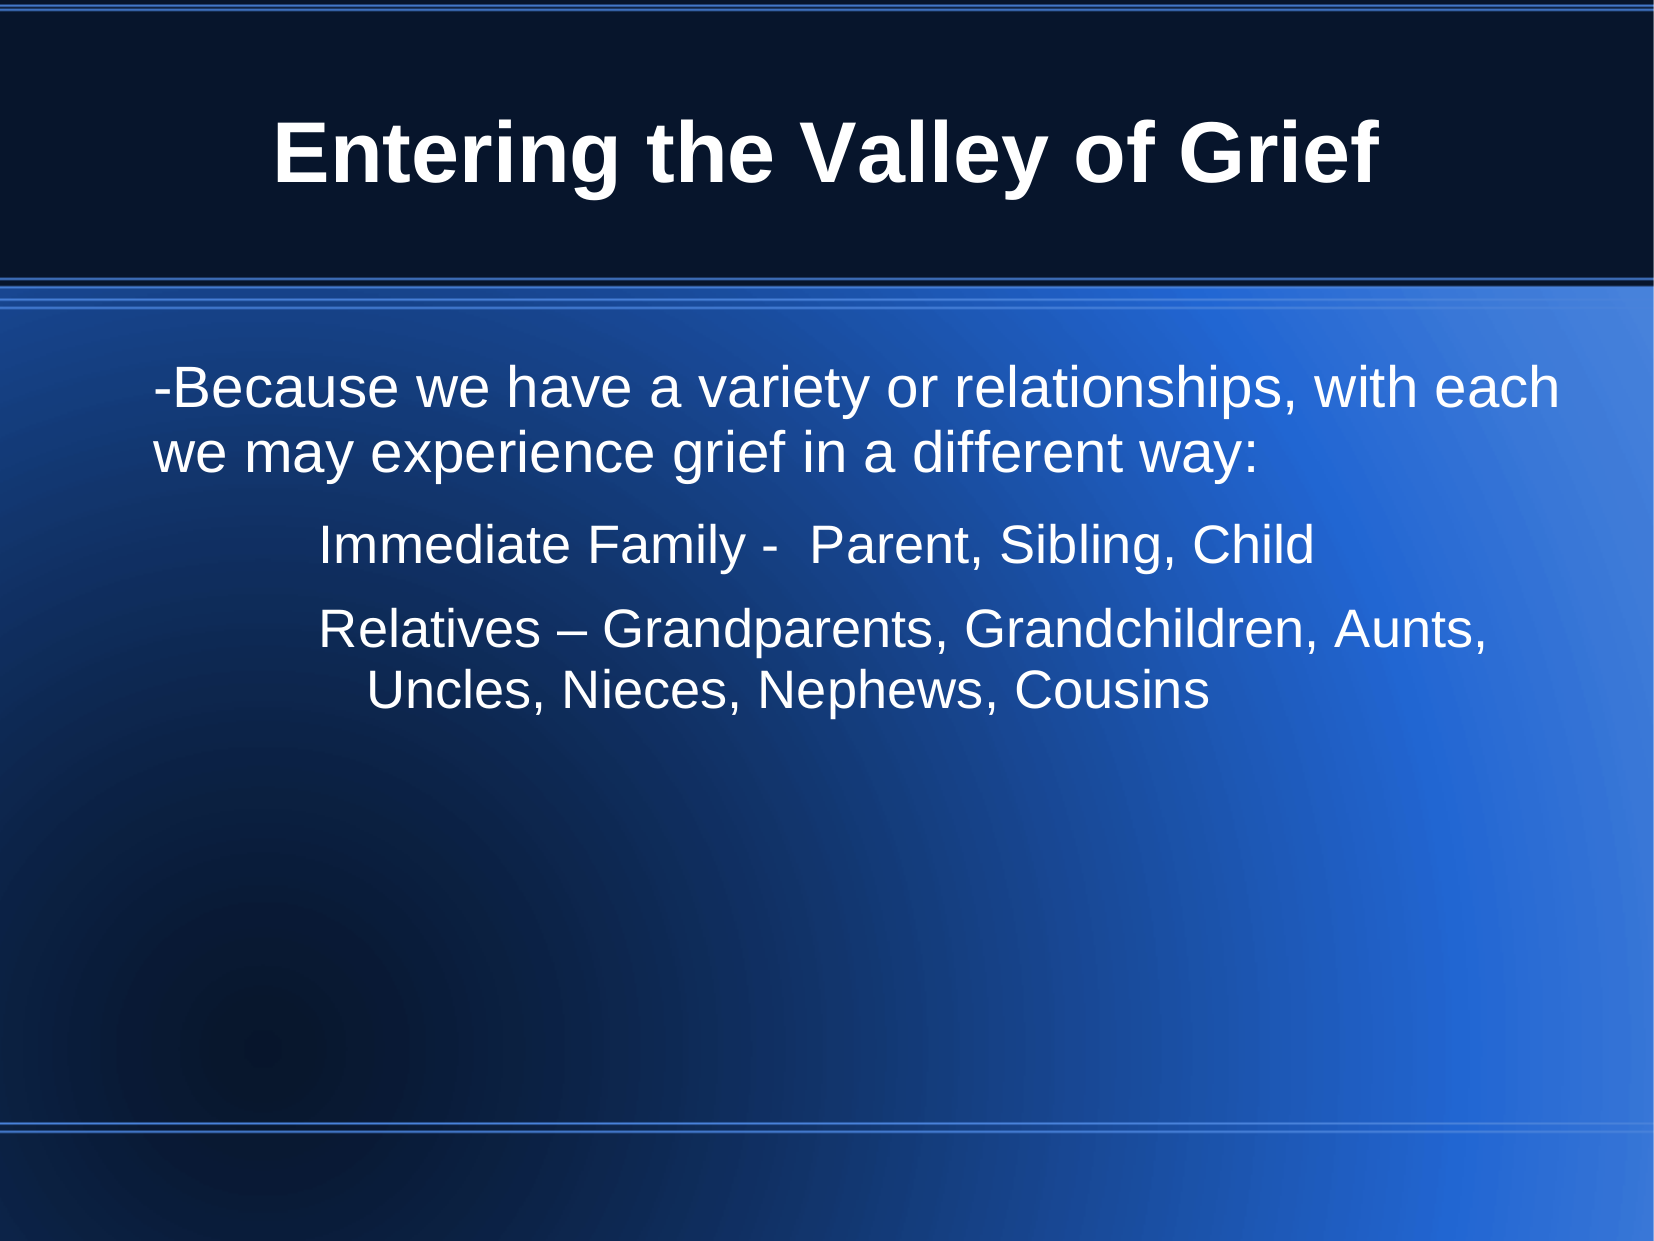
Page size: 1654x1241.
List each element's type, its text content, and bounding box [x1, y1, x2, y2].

title Entering the Valley of Grief [82, 49, 1571, 257]
picture [0, 0, 1654, 1241]
list -Because we have a variety or relationships, with each we may experience grief in a different way: Immediate Family - Parent, Sibling, Child Relatives – Grandparents, Grandchildren, Aunts, Uncles, Nieces, Nephews, Cousins [82, 355, 1571, 1058]
